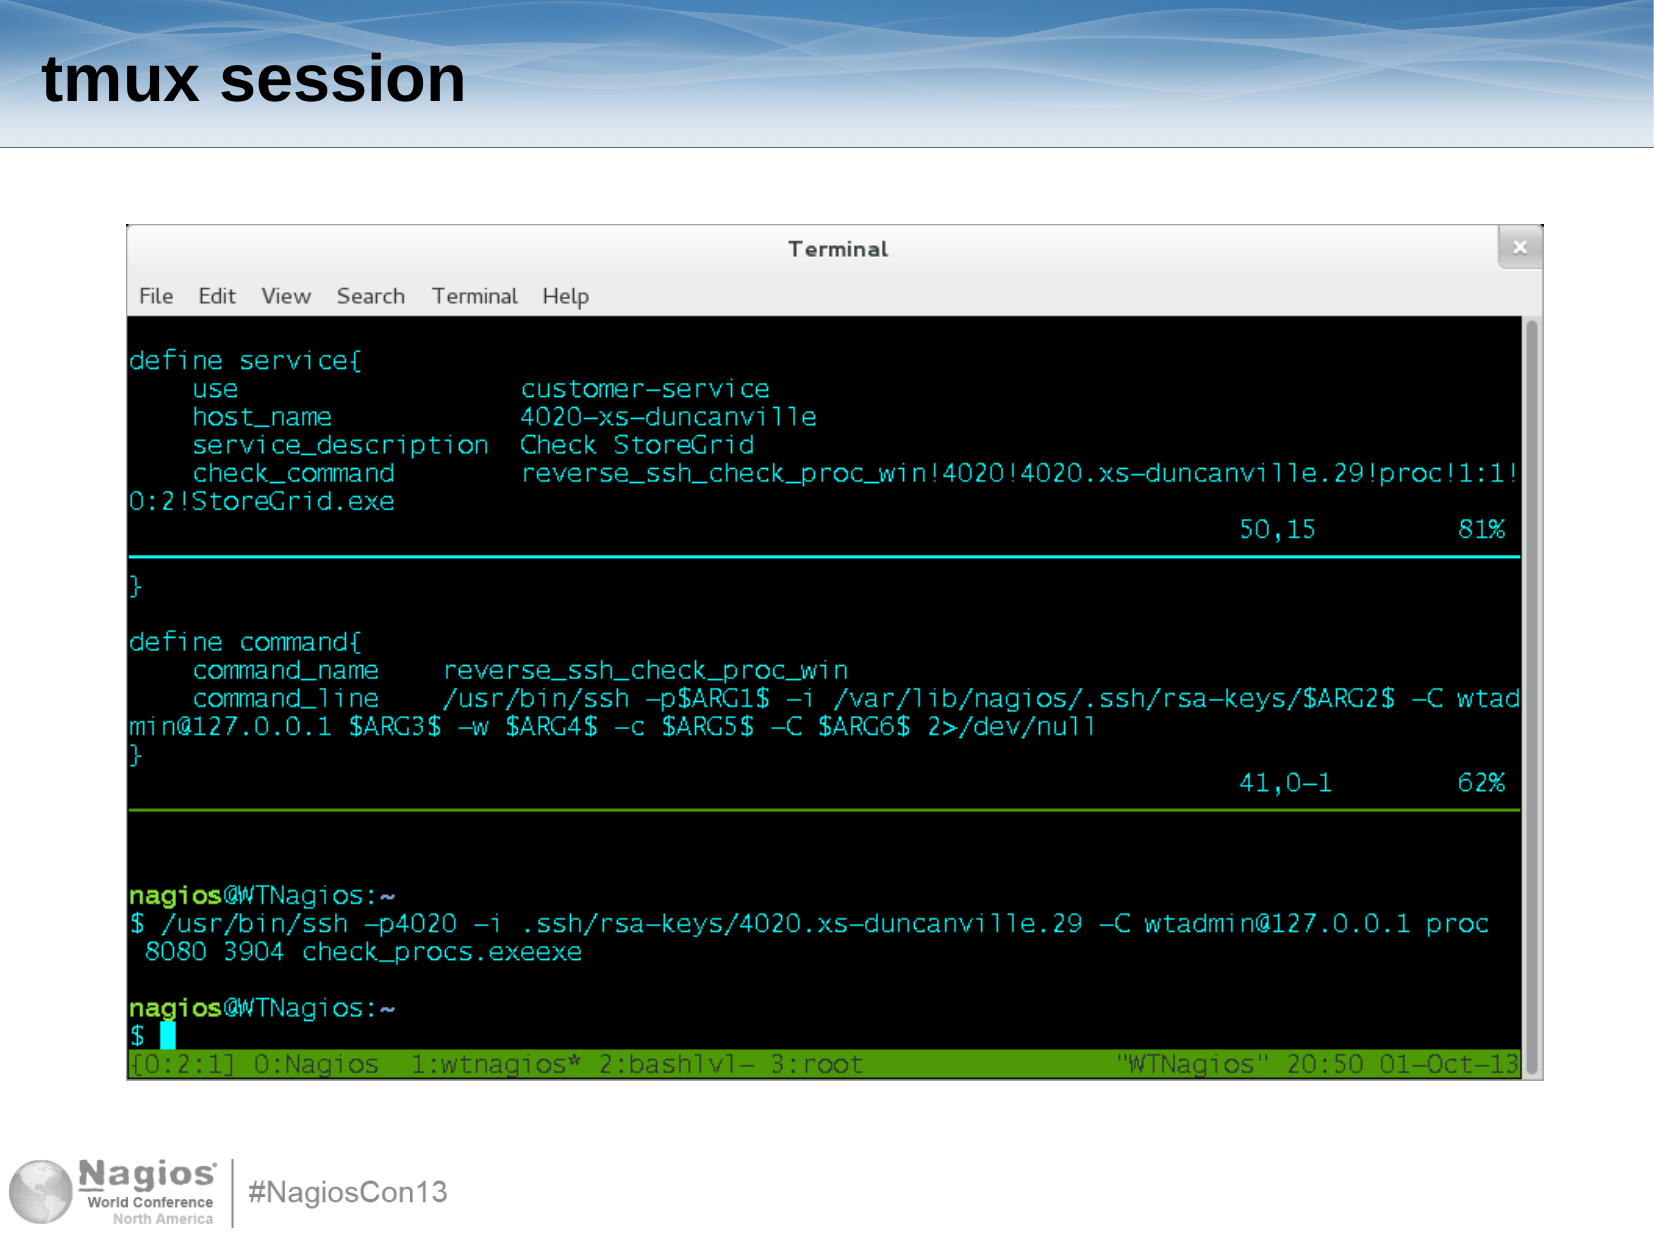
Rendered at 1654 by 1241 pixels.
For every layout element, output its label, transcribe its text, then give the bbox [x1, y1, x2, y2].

title tmux session [41, 29, 1248, 127]
picture [0, 0, 1654, 147]
picture [9, 1159, 453, 1228]
picture [126, 224, 1544, 1081]
